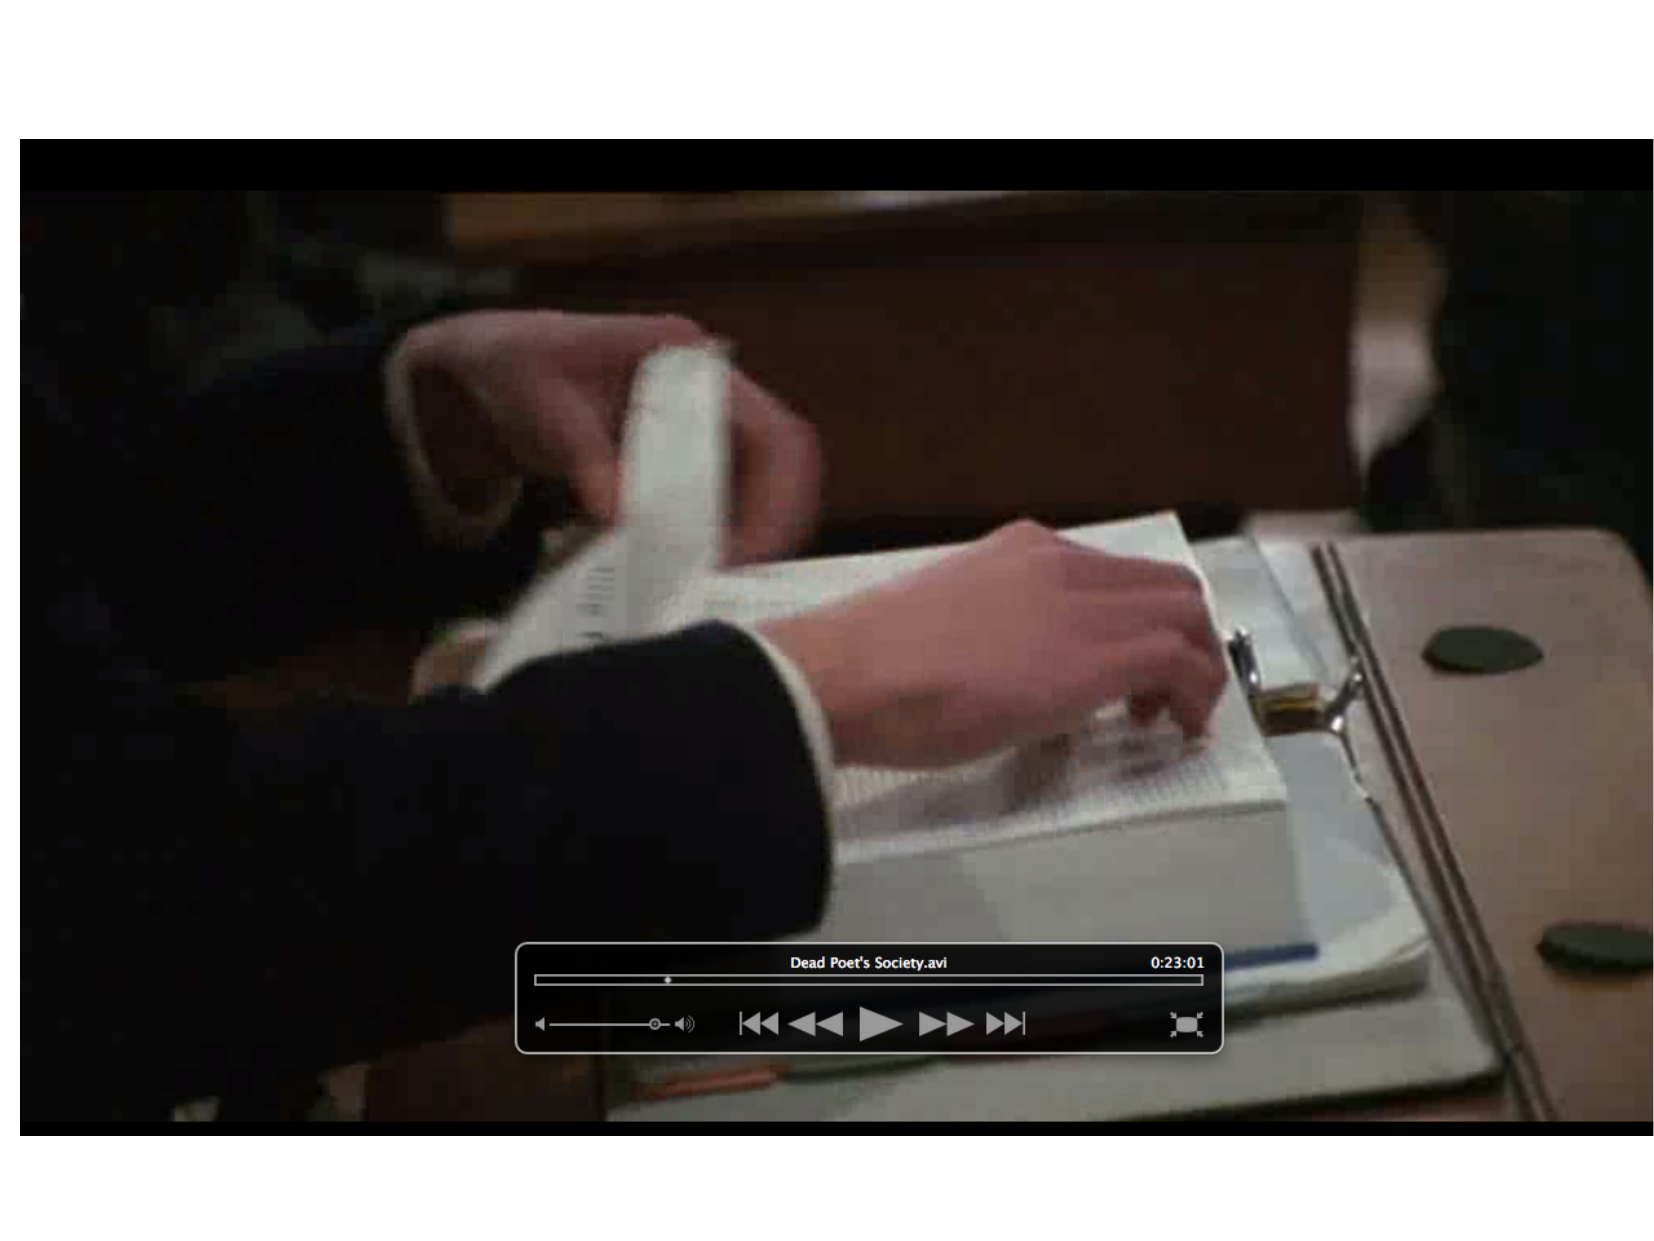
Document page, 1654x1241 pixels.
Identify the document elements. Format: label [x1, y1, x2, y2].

picture [20, 139, 1654, 1136]
